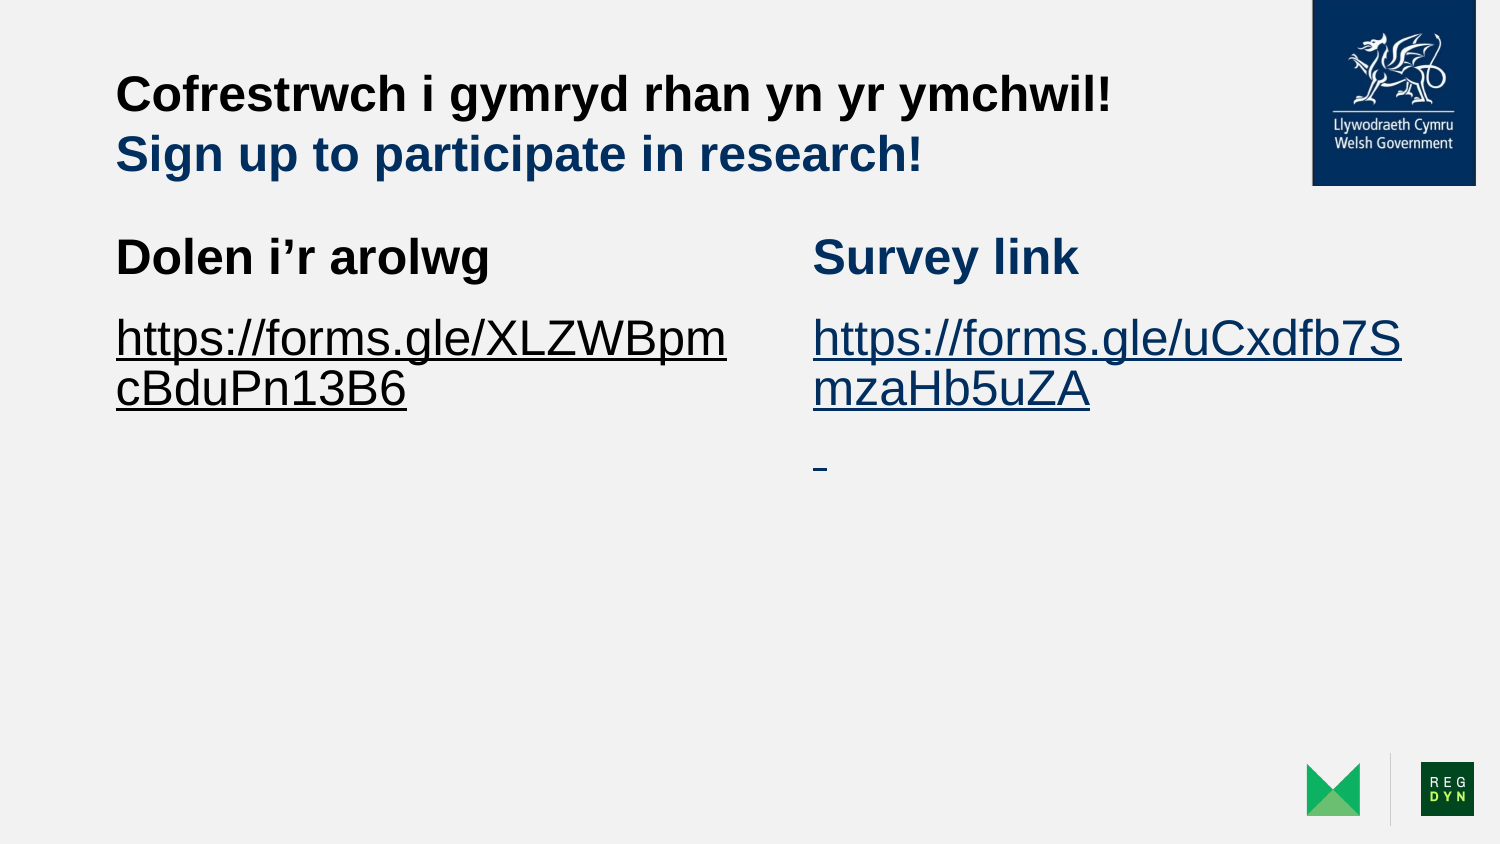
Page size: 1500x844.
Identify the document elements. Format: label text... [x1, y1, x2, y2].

list Survey link https://forms.gle/uCxdfb7SmzaHb5uZA [812, 224, 1426, 723]
list Dolen i’r arolwg https://forms.gle/XLZWBpmcBduPn13B6 [115, 224, 729, 723]
title Cofrestrwch i gymryd rhan yn yr ymchwil! Sign up to participate in research! [115, 61, 1250, 186]
